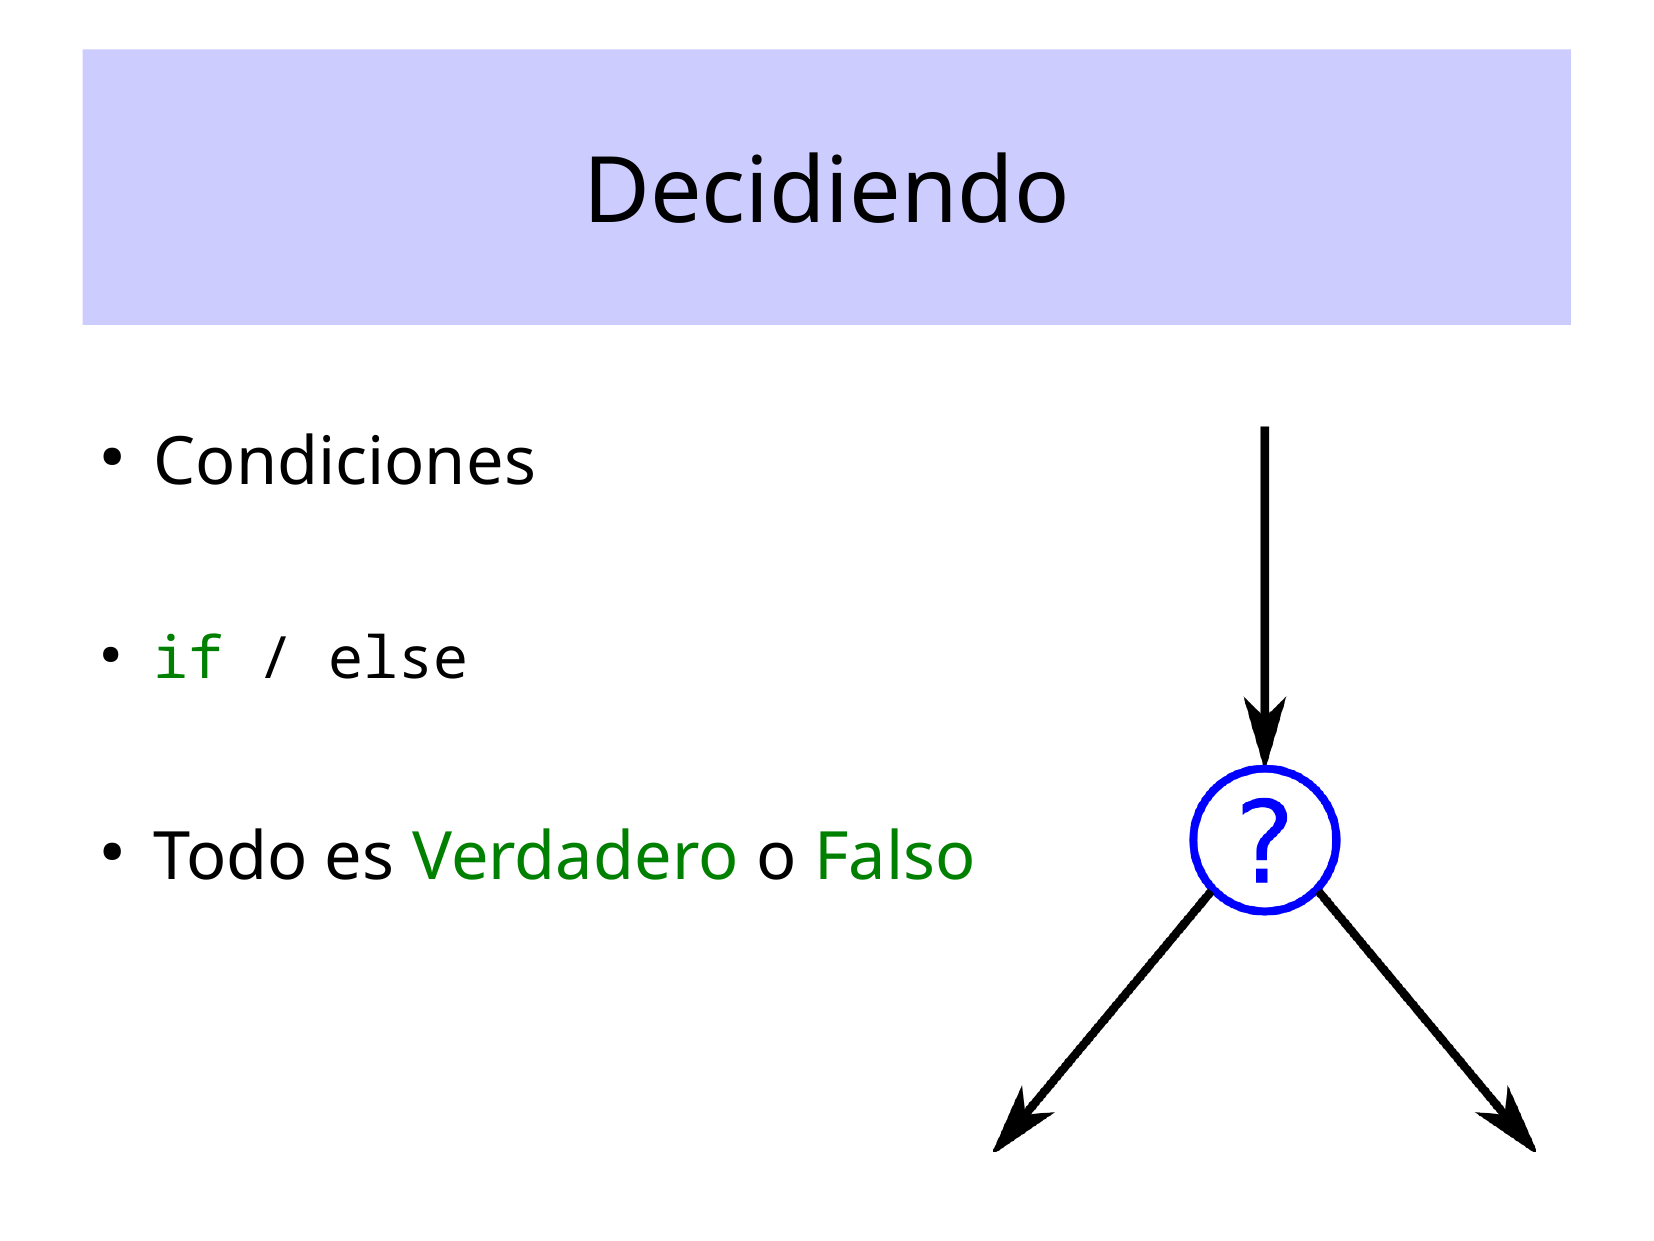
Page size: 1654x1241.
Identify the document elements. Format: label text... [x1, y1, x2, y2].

picture [993, 422, 1536, 1152]
list Condiciones if / else Todo es Verdadero o Falso [82, 413, 1571, 1232]
title Decidiendo [82, 56, 1571, 318]
